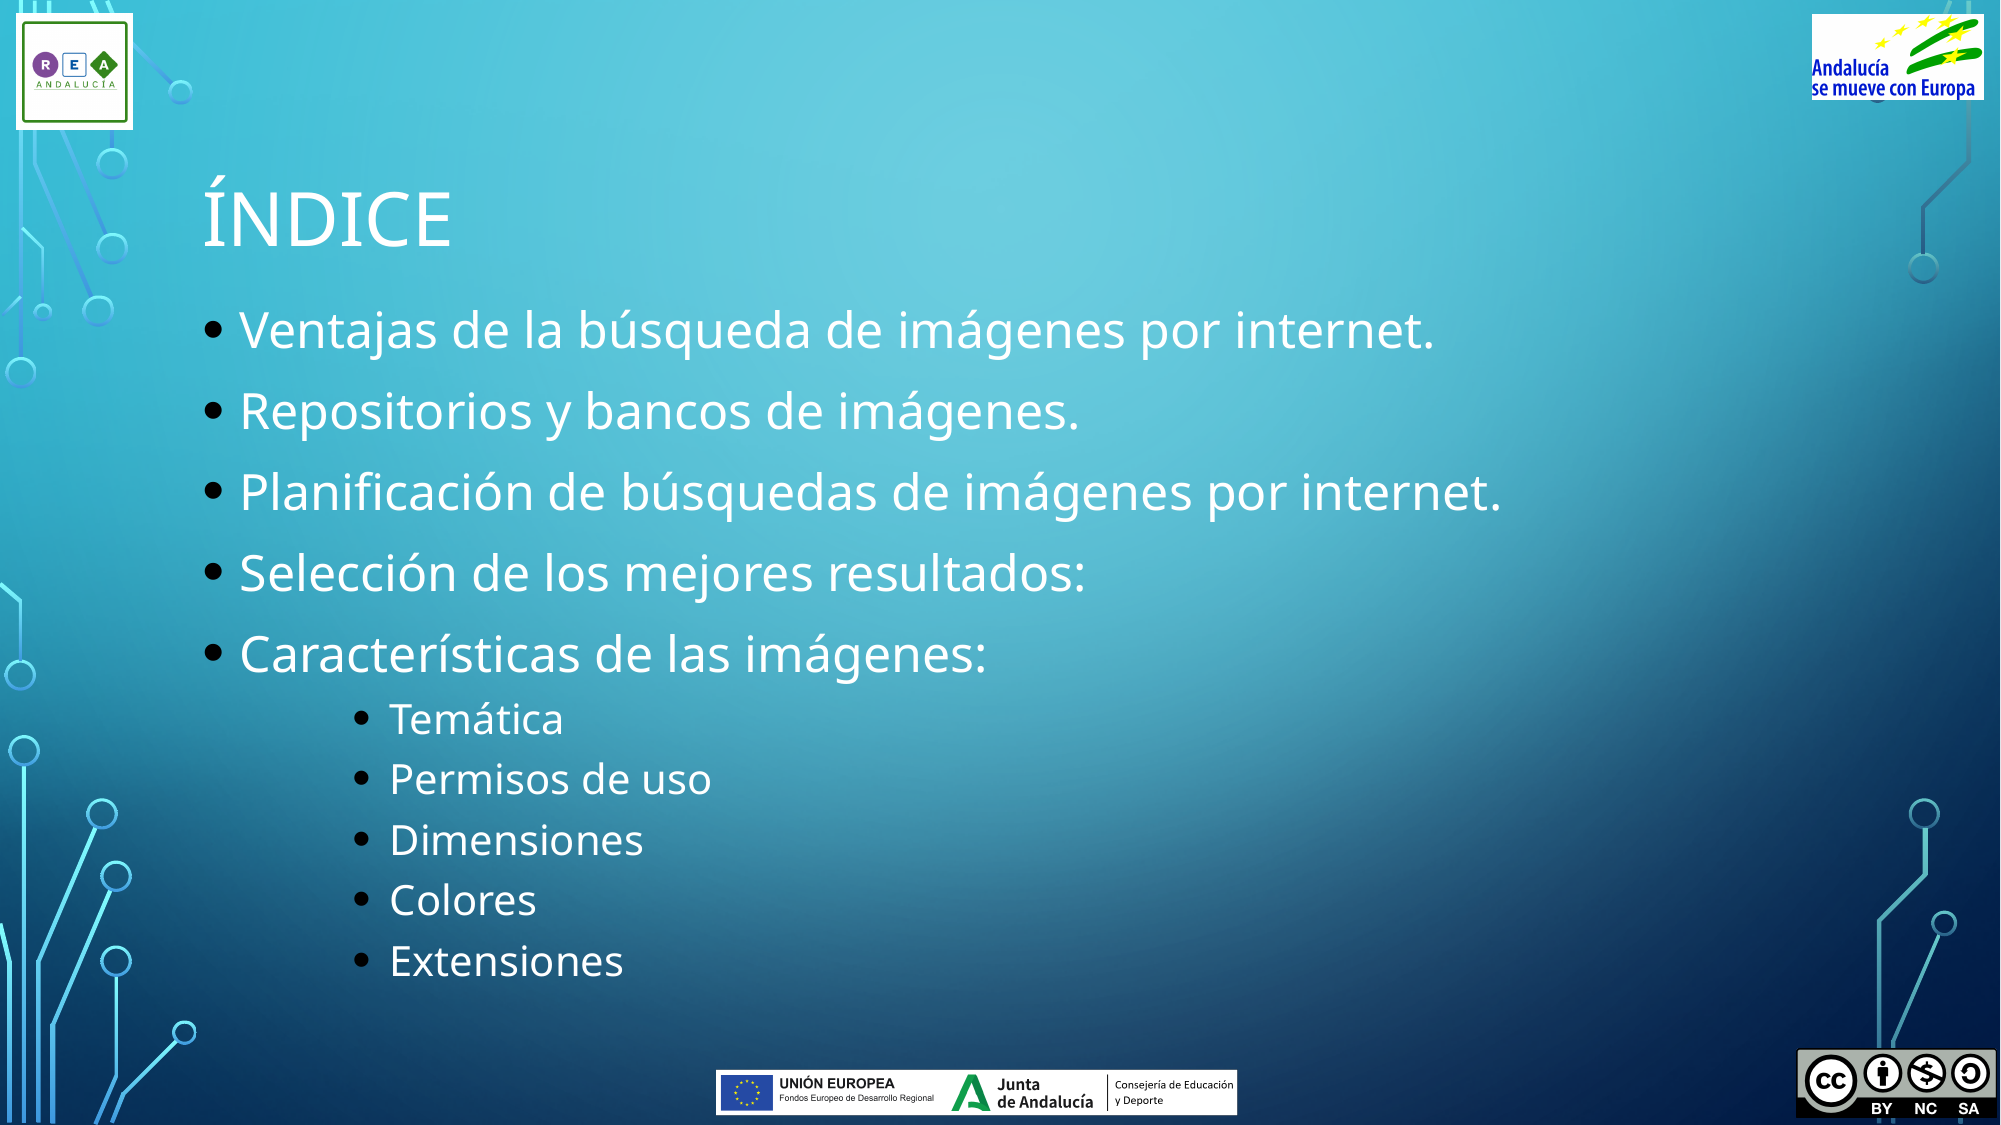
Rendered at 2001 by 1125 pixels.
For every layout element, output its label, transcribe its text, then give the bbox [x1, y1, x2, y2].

picture [1796, 1048, 1997, 1118]
list Ventajas de la búsqueda de imágenes por internet. Repositorios y bancos de imágenes. Planificación de búsquedas de imágenes por internet. Selección de los mejores resultados: Características de las imágenes: Temática Permisos de uso Dimensiones Colores Extensiones [187, 291, 1813, 1024]
title Índice [187, 101, 1813, 291]
picture [16, 13, 133, 130]
picture [1812, 14, 1984, 100]
picture [676, 1068, 1277, 1119]
